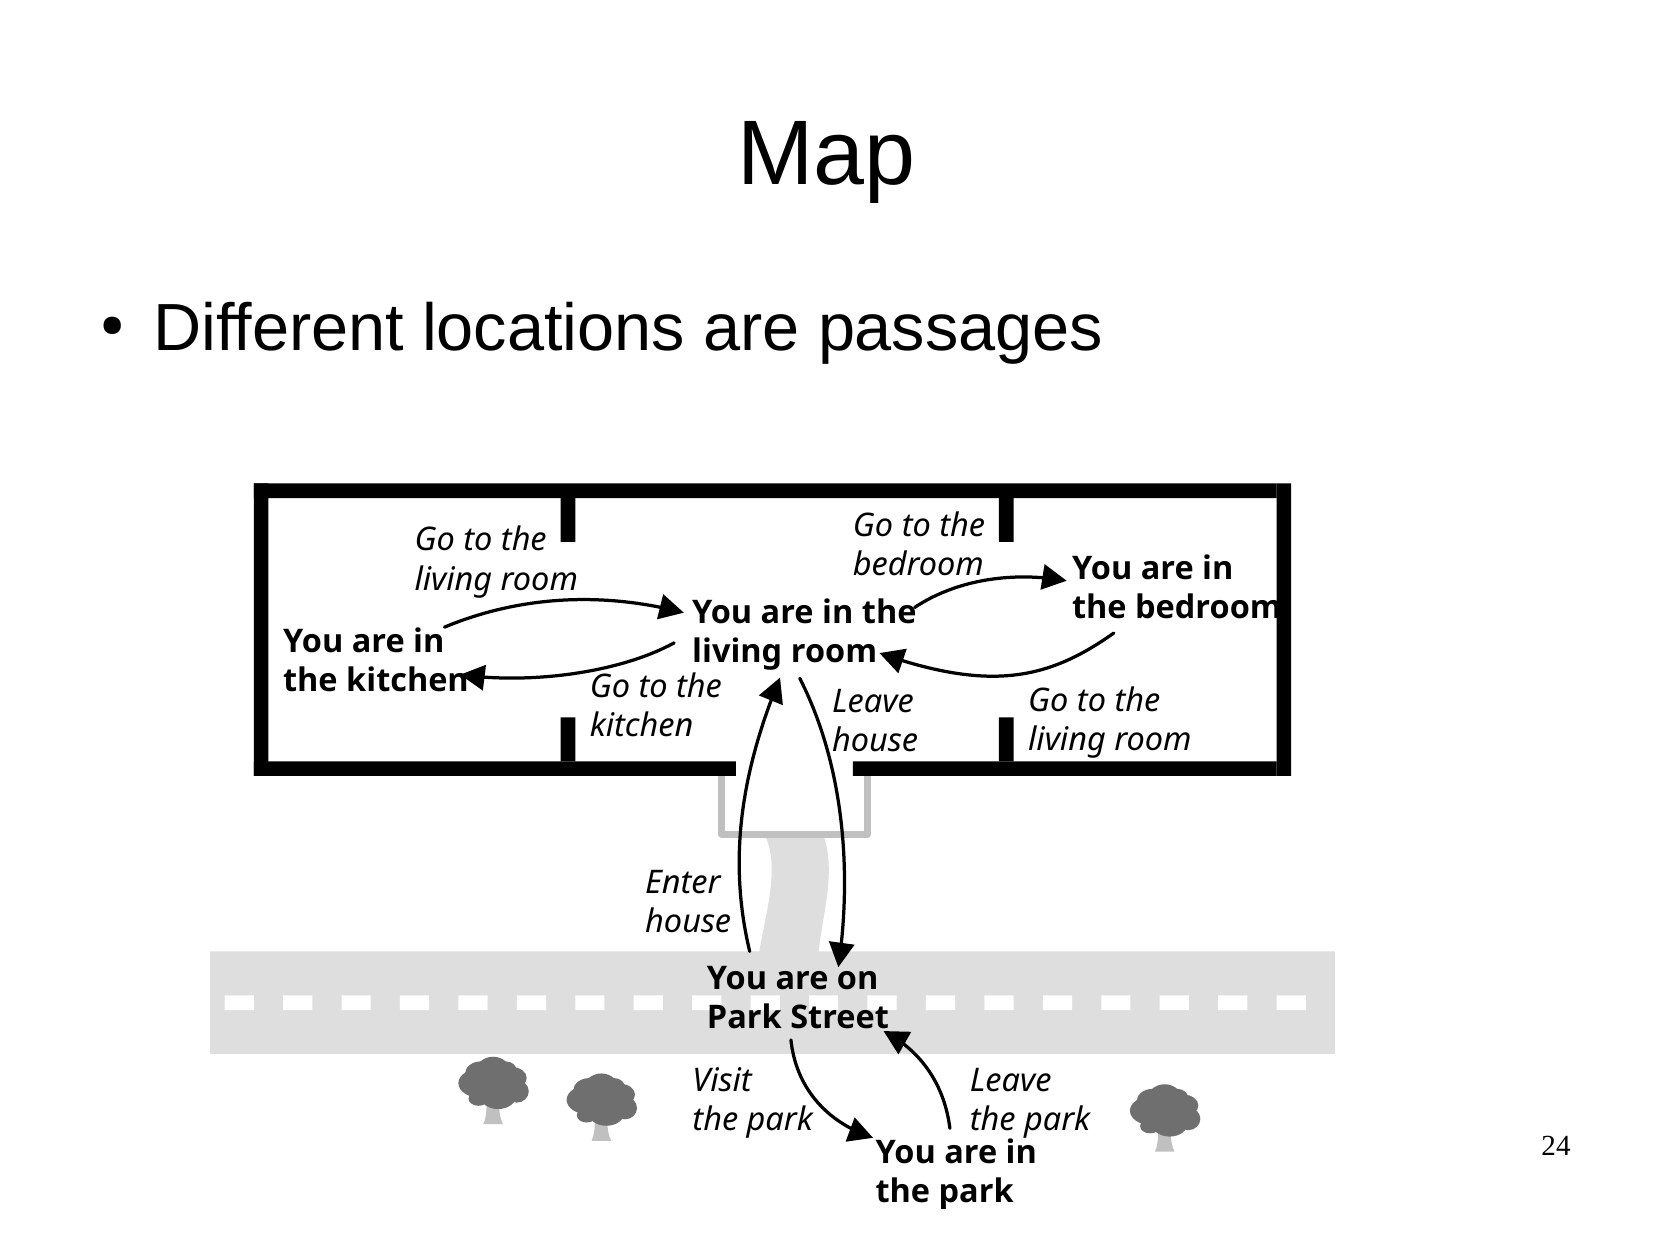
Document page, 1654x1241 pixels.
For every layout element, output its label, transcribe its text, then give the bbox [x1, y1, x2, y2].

picture [210, 483, 1336, 1209]
list Different locations are passages [82, 290, 1571, 1109]
title Map [82, 49, 1571, 257]
